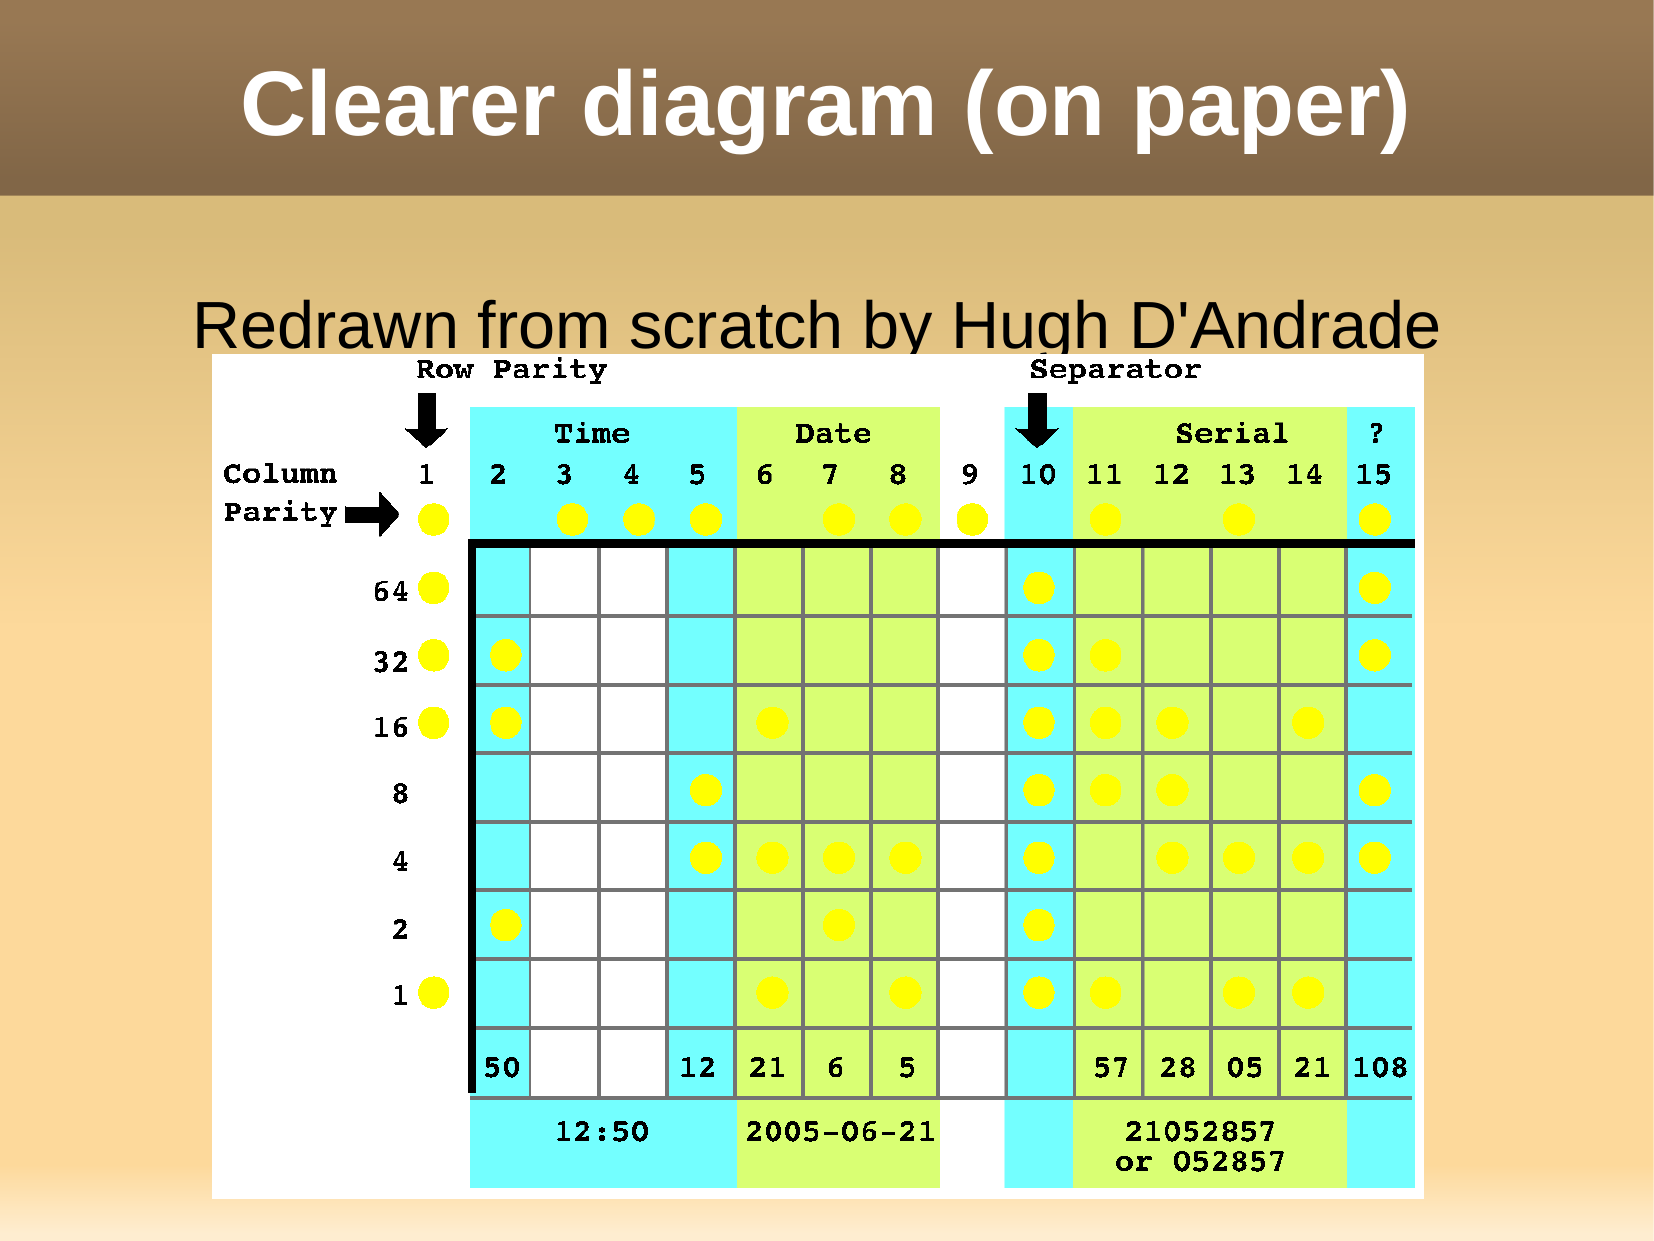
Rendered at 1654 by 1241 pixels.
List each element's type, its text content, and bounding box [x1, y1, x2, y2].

picture [0, 0, 1654, 1241]
title Clearer diagram (on paper) [59, 29, 1595, 178]
subtitle Redrawn from scratch by Hugh D'Andrade [82, 271, 1571, 1128]
